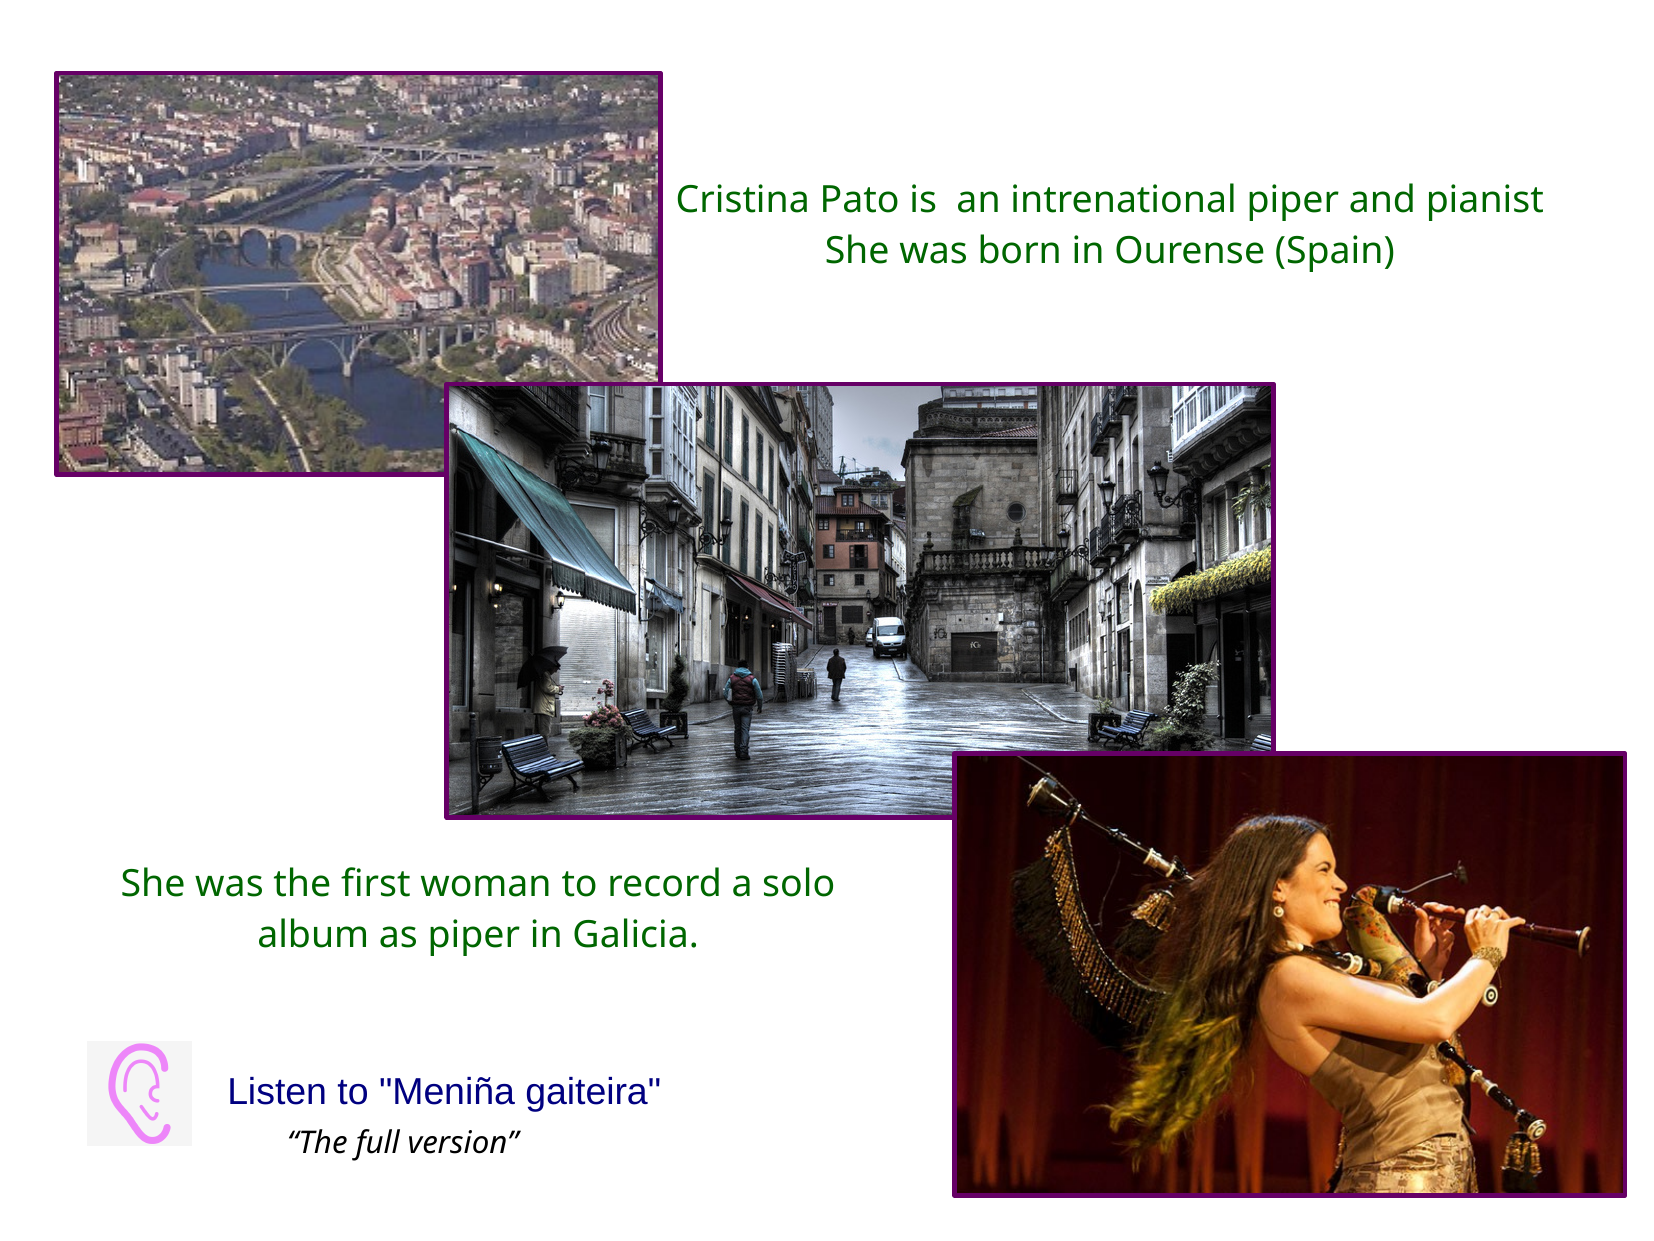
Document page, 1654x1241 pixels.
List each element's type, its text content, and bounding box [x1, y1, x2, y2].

text_box Listen to "Meniña gaiteira" [212, 1062, 759, 1133]
picture [87, 1041, 192, 1146]
text_box Cristina Pato is an intrenational piper and pianist She was born in Ourense (Spain) [625, 165, 1595, 337]
text_box “The full version” [272, 1112, 674, 1212]
picture [449, 386, 1271, 815]
picture [956, 755, 1623, 1193]
picture [59, 75, 658, 473]
text_box She was the first woman to record a solo album as piper in Galicia. [82, 849, 875, 969]
